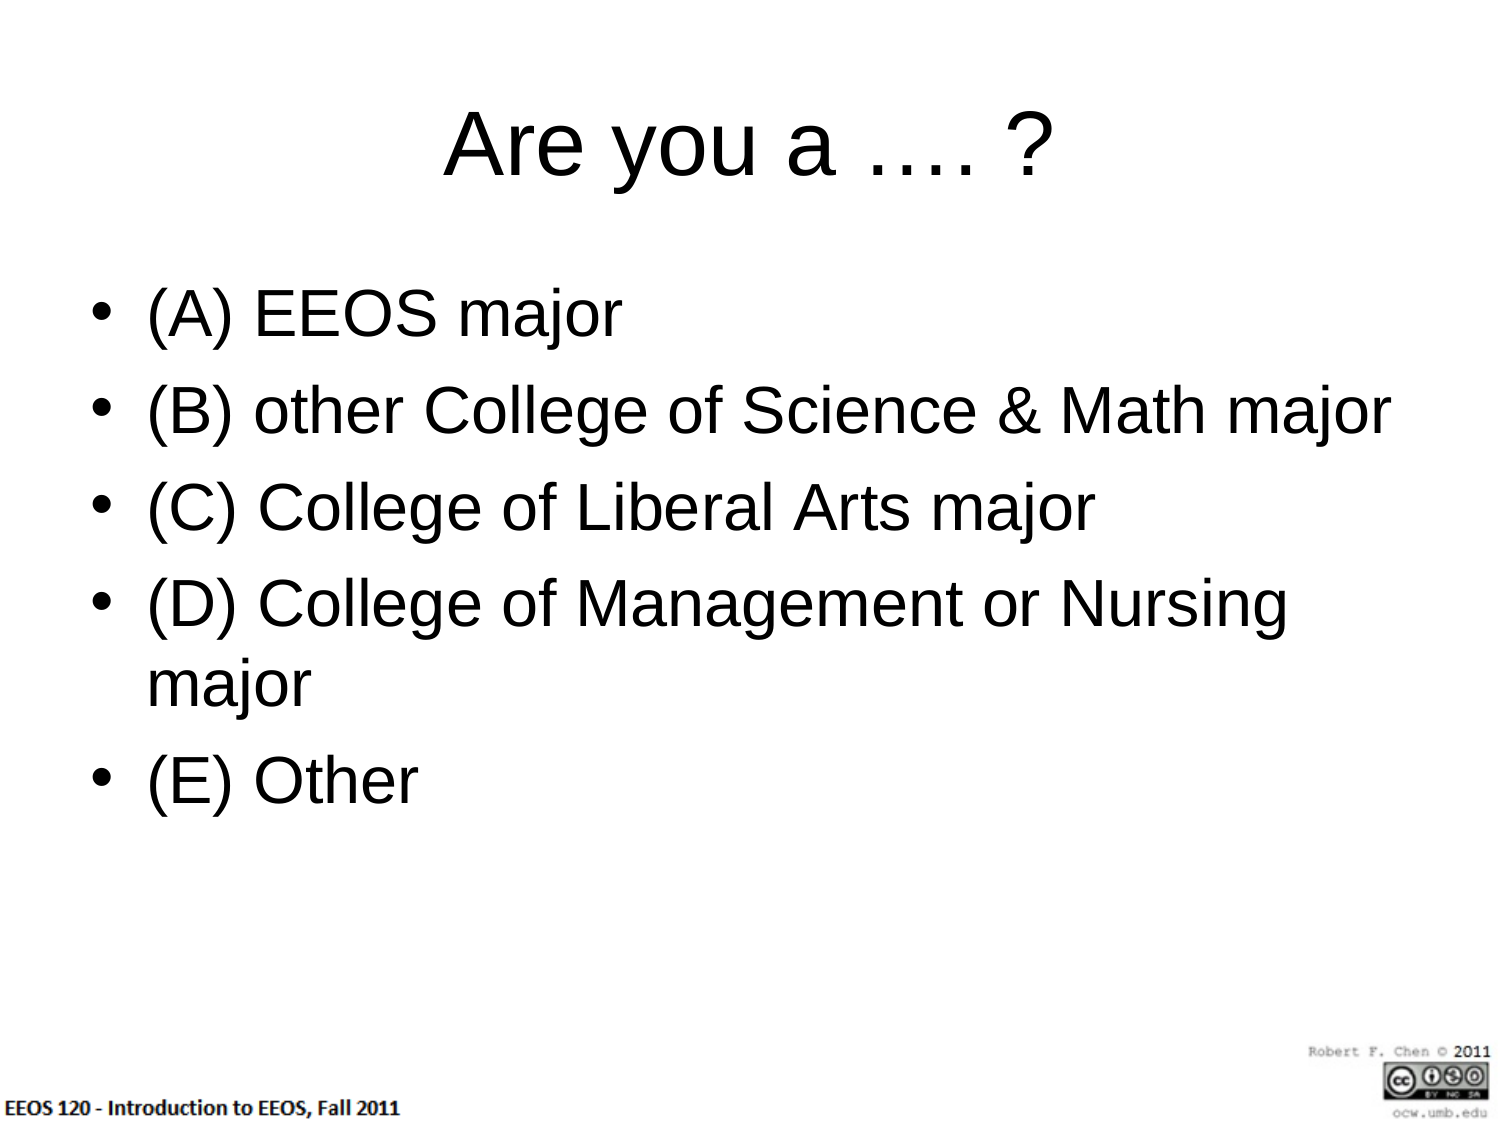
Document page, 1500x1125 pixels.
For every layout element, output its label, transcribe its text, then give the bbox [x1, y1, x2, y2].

picture [1301, 1040, 1500, 1125]
picture [0, 1090, 405, 1125]
list (A) EEOS major (B) other College of Science & Math major (C) College of Liberal Arts major (D) College of Management or Nursing major (E) Other [75, 262, 1426, 1006]
title Are you a …. ? [75, 45, 1426, 233]
